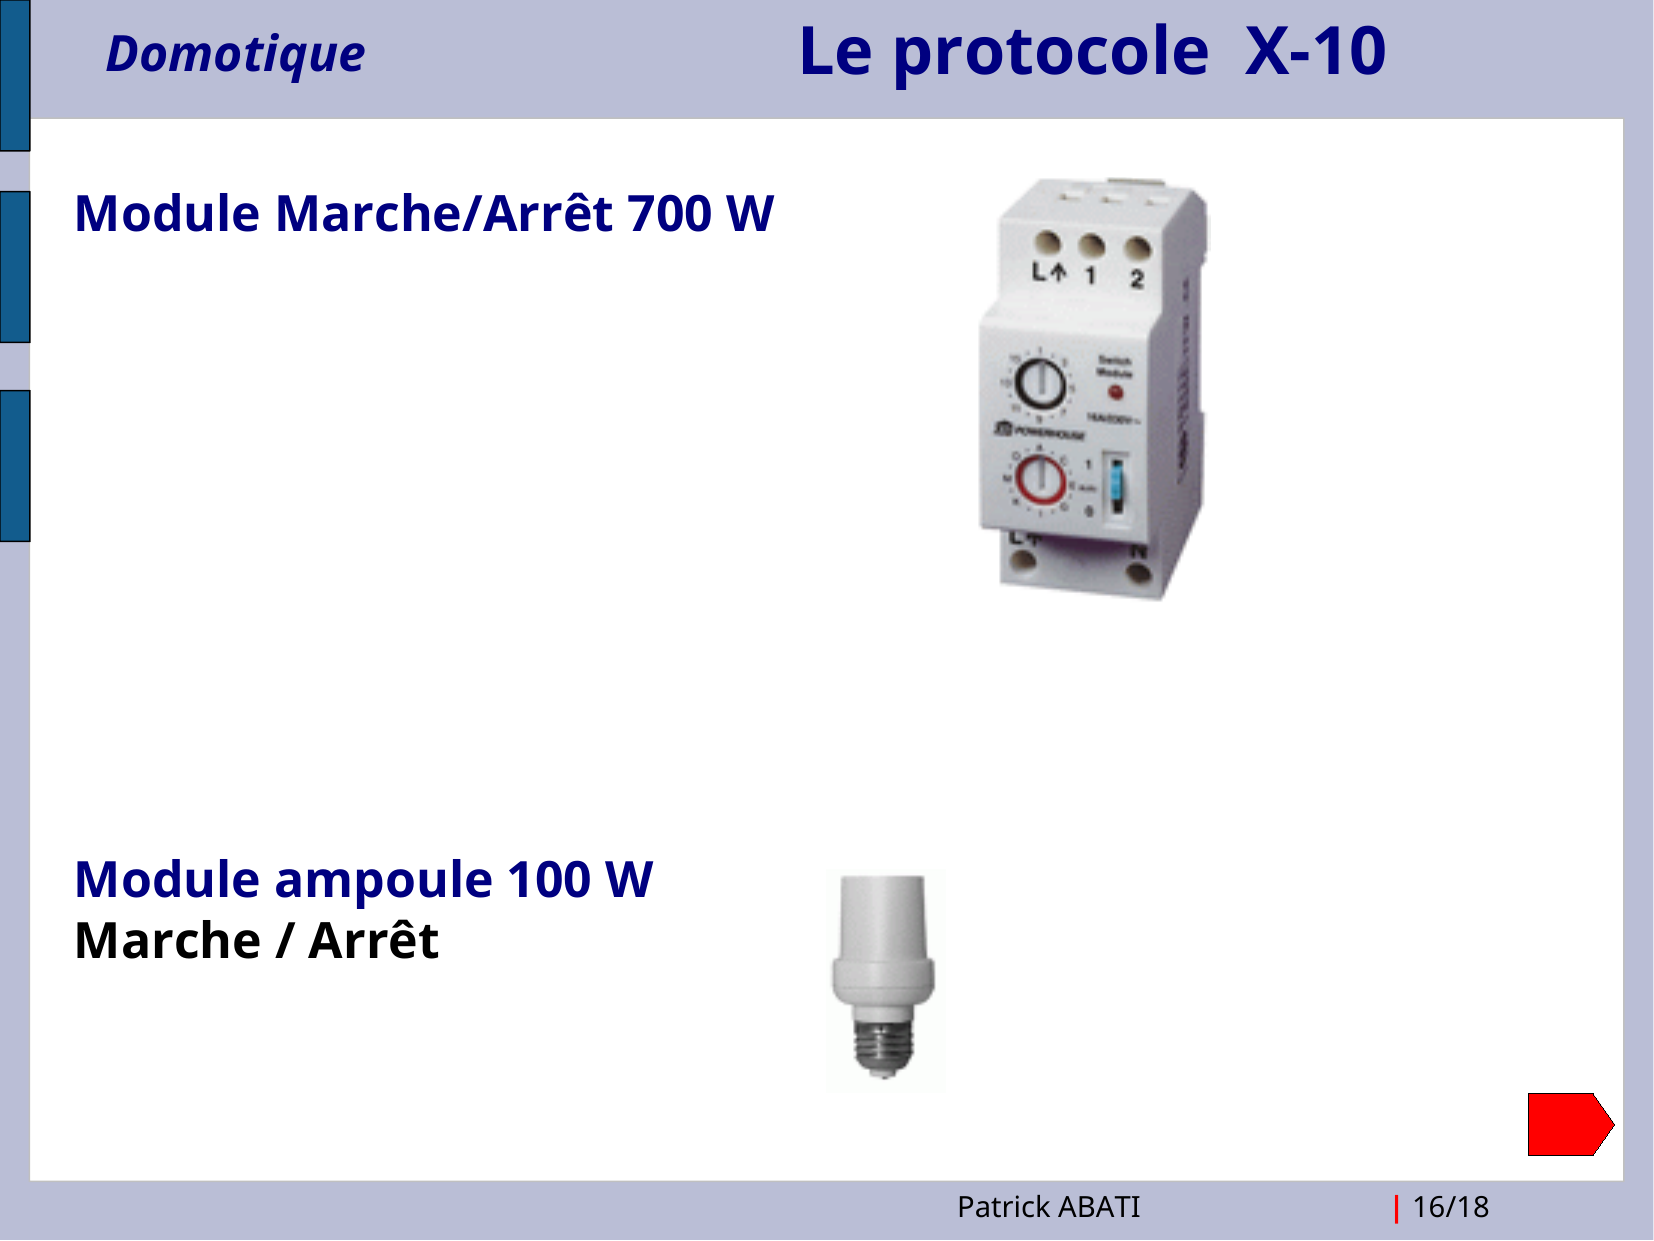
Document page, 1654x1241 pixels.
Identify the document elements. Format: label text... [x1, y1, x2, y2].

text_box [1528, 1093, 1615, 1156]
text_box Module Marche/Arrêt 700 W Module ampoule 100 W Marche / Arrêt [59, 173, 1595, 1093]
picture [826, 869, 946, 1093]
